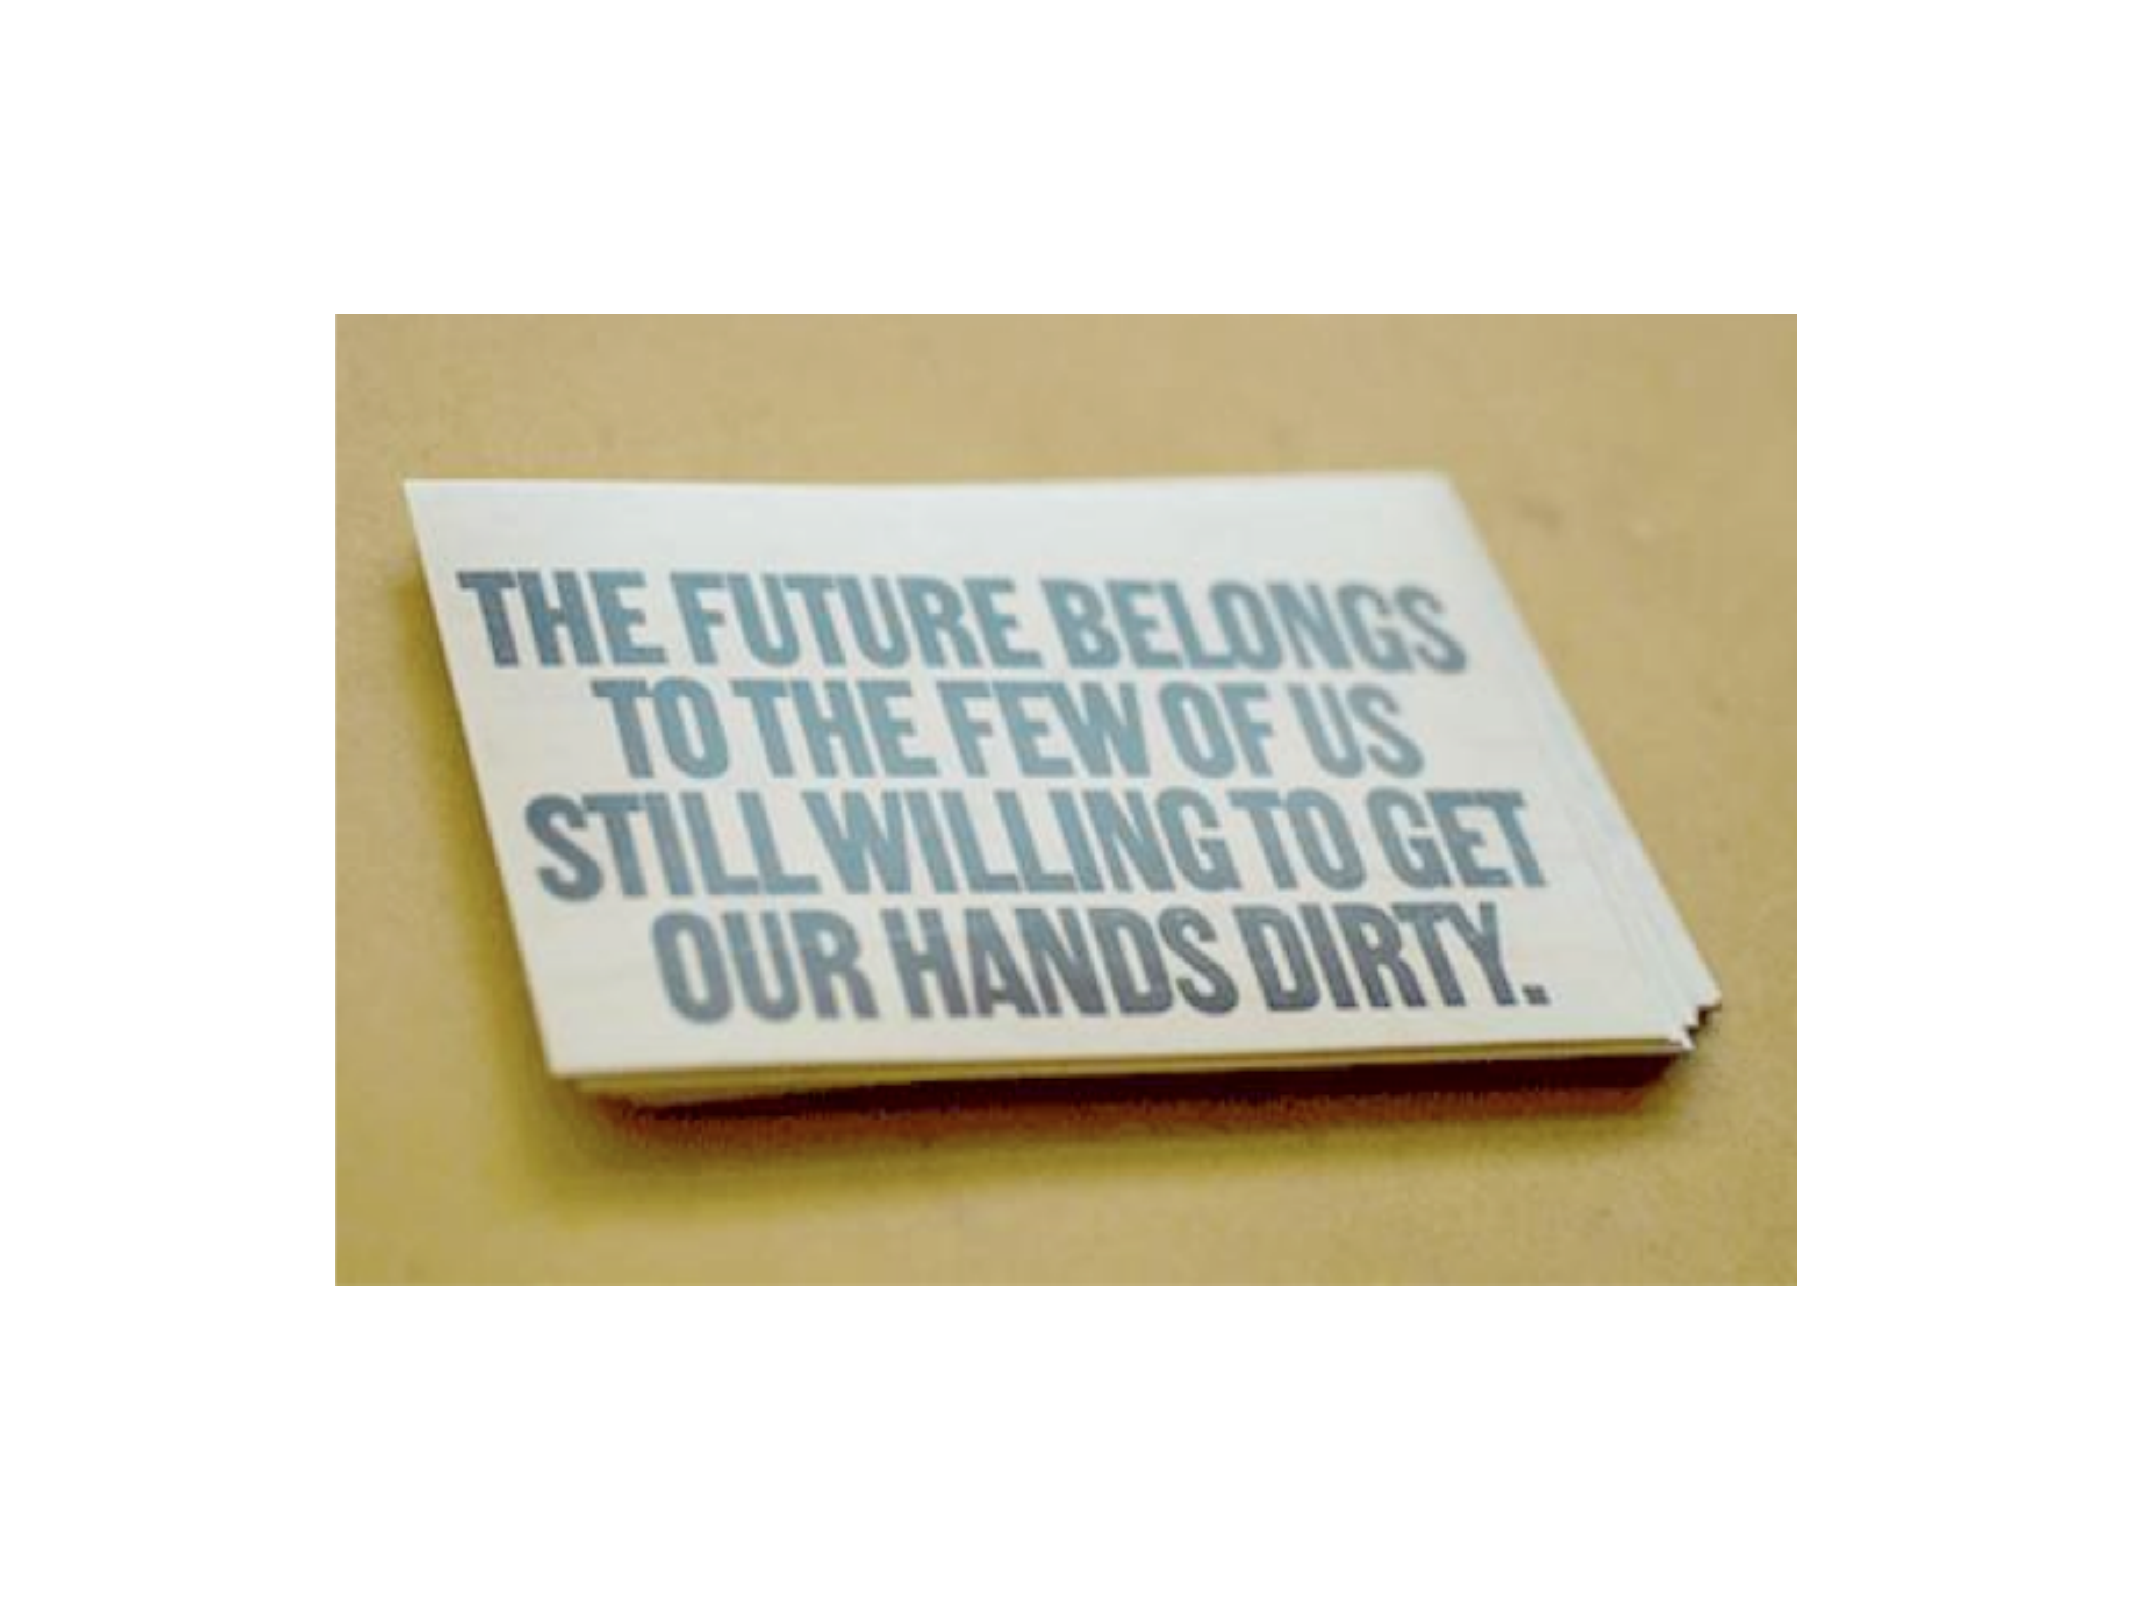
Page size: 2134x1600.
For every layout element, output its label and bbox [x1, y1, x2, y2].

picture [335, 314, 1797, 1286]
